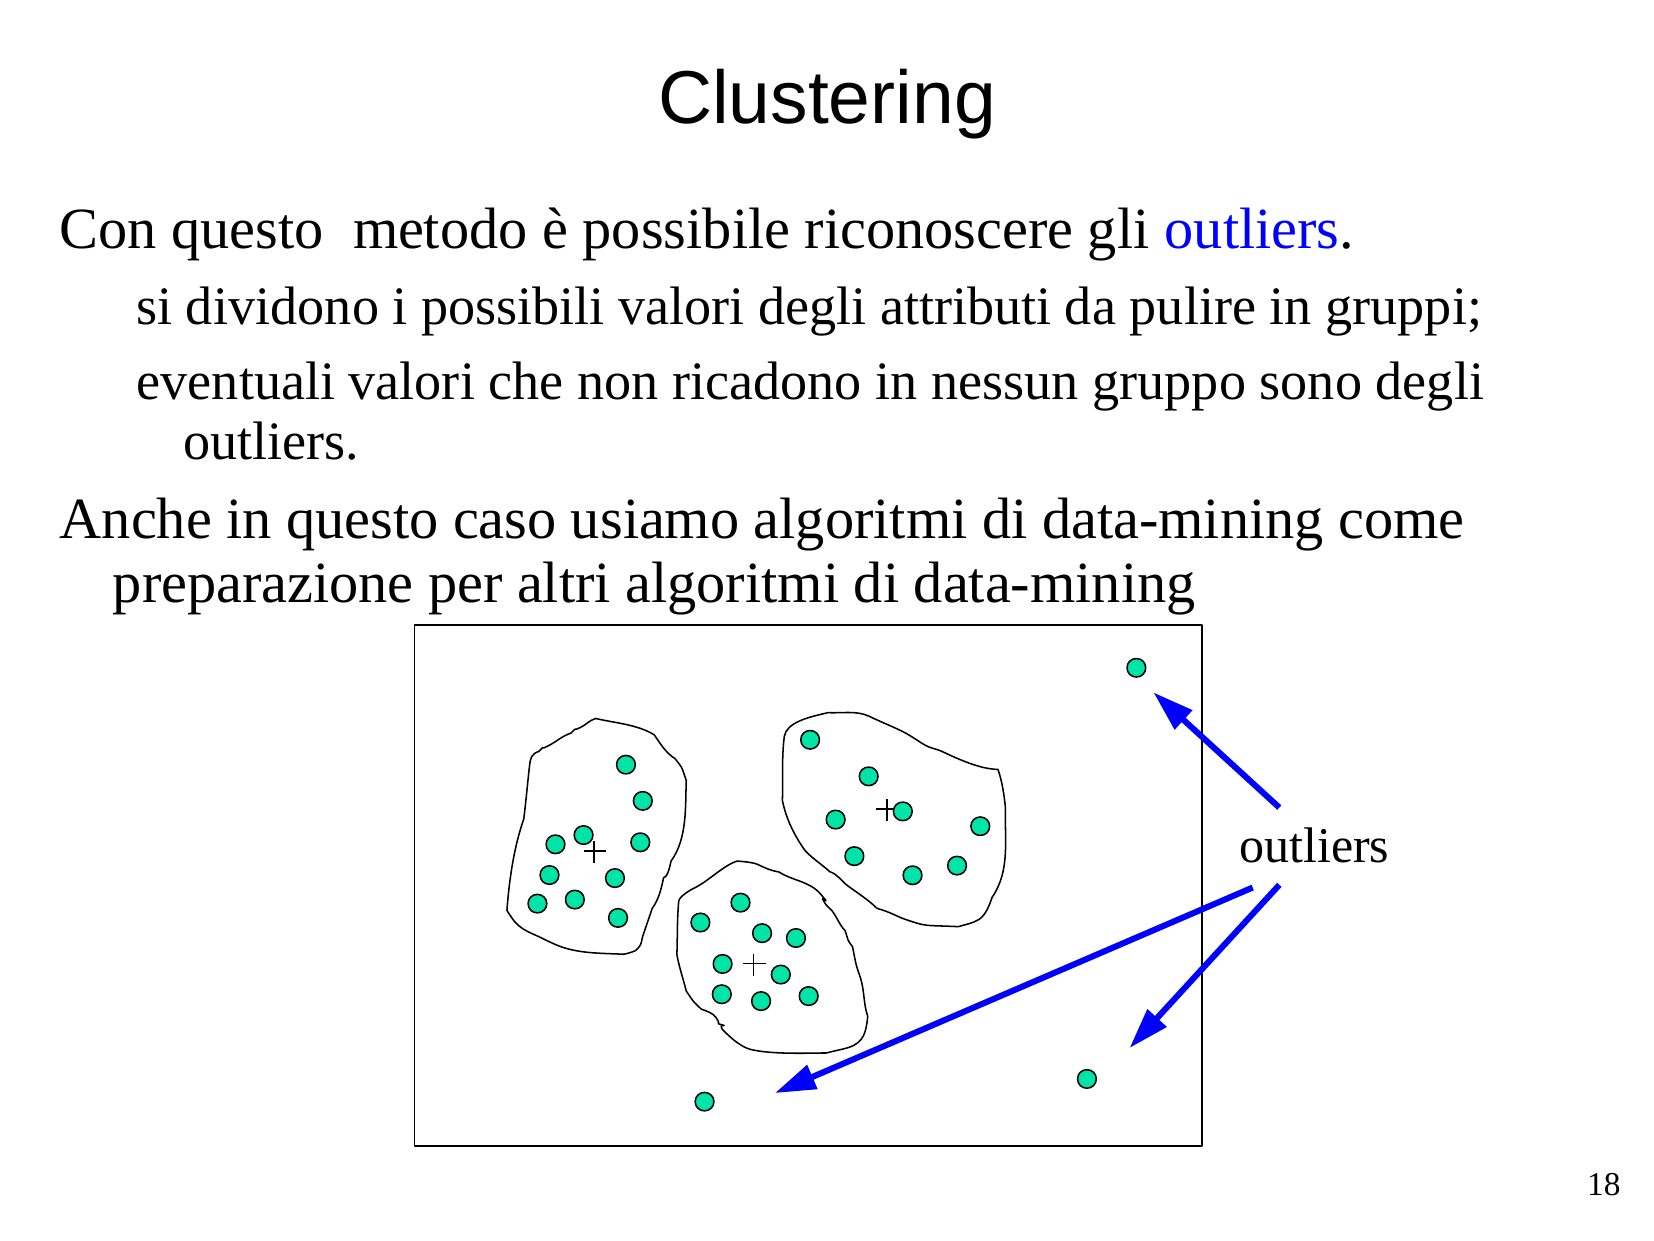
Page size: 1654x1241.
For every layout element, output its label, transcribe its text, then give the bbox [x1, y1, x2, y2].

list Con questo metodo è possibile riconoscere gli outliers. si dividono i possibili valori degli attributi da pulire in gruppi; eventuali valori che non ricadono in nessun gruppo sono degli outliers. Anche in questo caso usiamo algoritmi di data-mining come preparazione per altri algoritmi di data-mining [42, 196, 1612, 1187]
text_box outliers [1239, 818, 1474, 888]
title Clustering [37, 30, 1617, 166]
